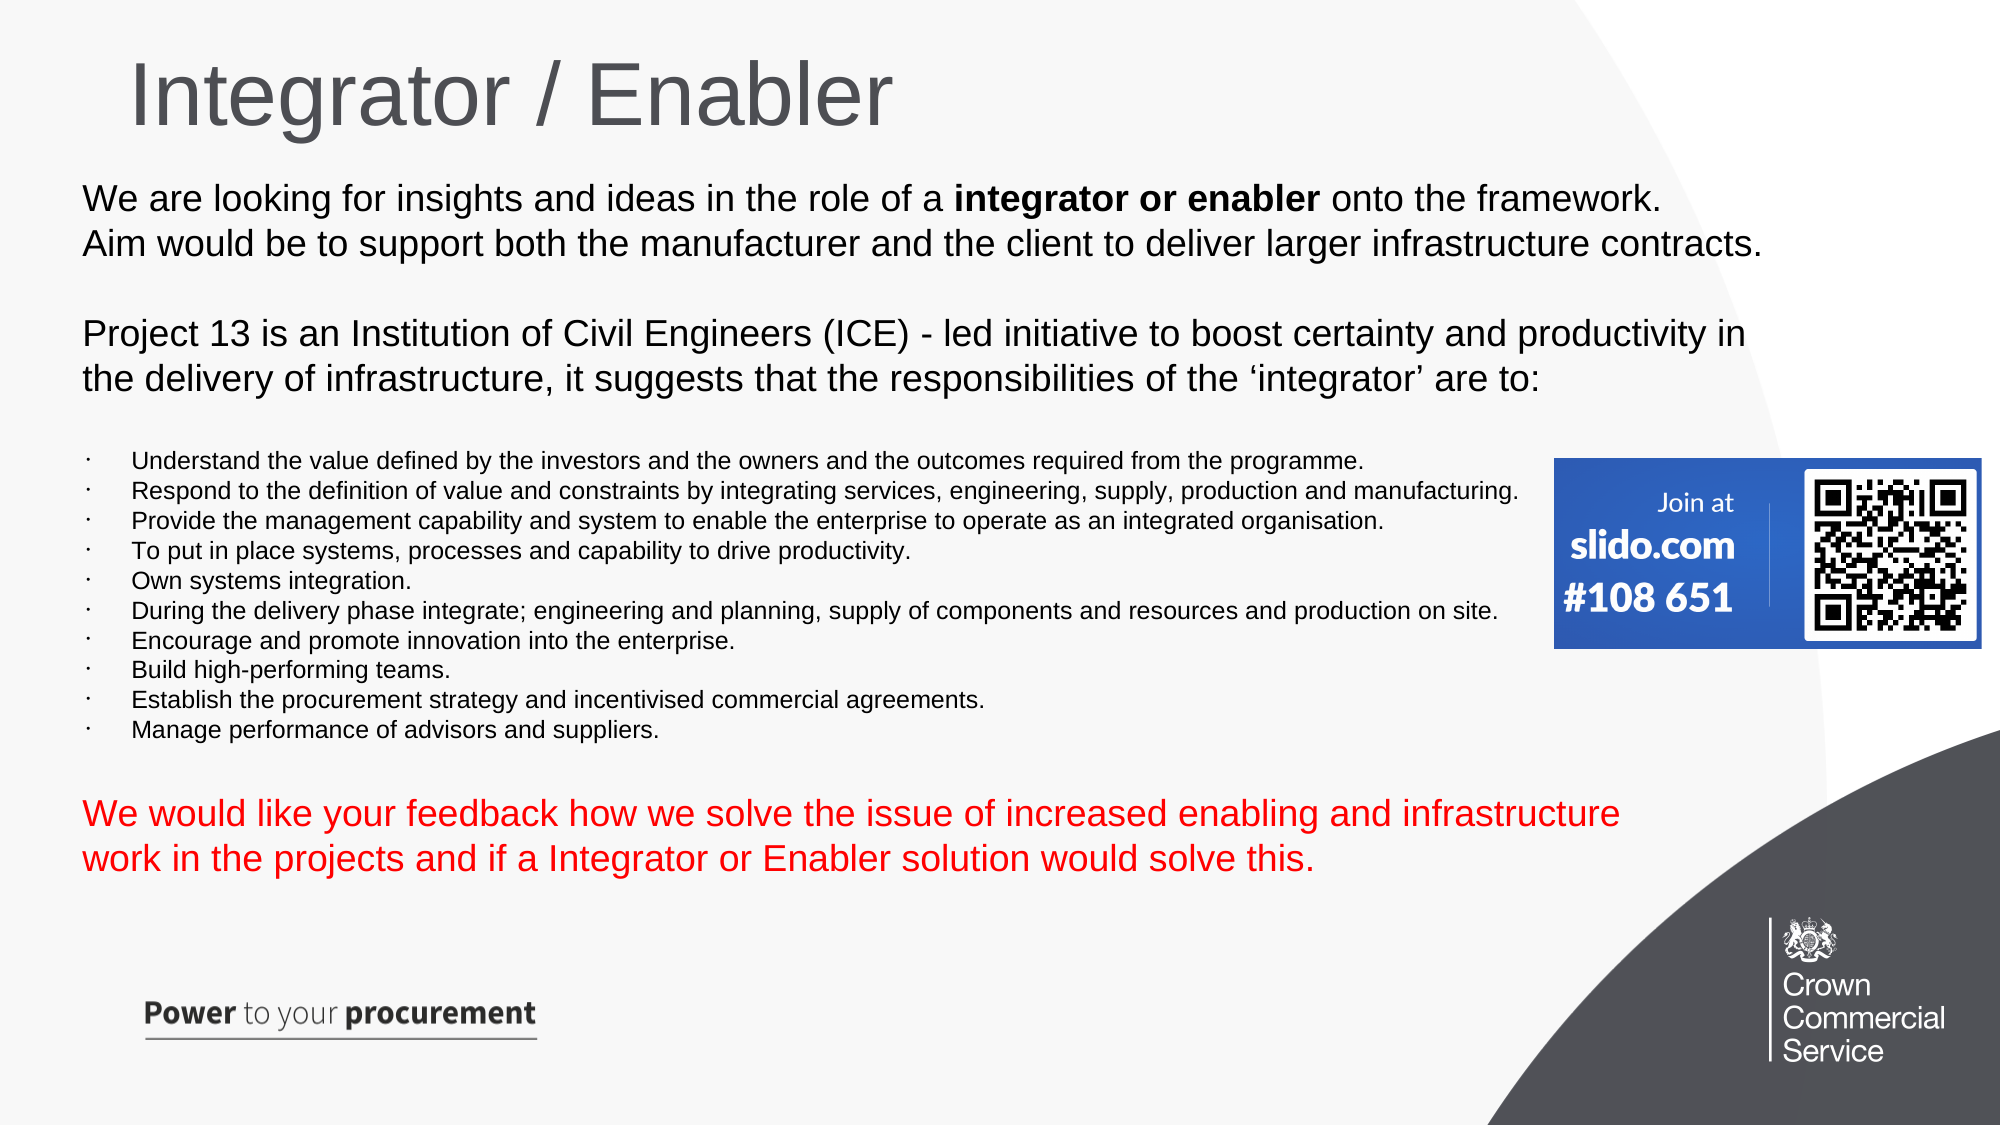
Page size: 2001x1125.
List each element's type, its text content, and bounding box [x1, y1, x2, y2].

picture [1554, 458, 1982, 649]
title Integrator / Enabler [128, 36, 1922, 175]
subtitle We are looking for insights and ideas in the role of a integrator or enabler onto the framework. Aim would be to support both the manufacturer and the client to deliver larger infrastructure contracts. Project 13 is an Institution of Civil Engineers (ICE) - led initiative to boost certainty and productivity in the delivery of infrastructure, it suggests that the responsibilities of the ‘integrator’ are to: Understand the value defined by the investors and the owners and the outcomes required from the programme. Respond to the definition of value and constraints by integrating services, engineering, supply, production and manufacturing. Provide the management capability and system to enable the enterprise to operate as an integrated organisation. To put in place systems, processes and capability to drive productivity. Own systems integration. During the delivery phase integrate; engineering and planning, supply of components and resources and production on site. Encourage and promote innovation into the enterprise. Build high-performing teams. Establish the procurement strategy and incentivised commercial agreements. Manage performance of advisors and suppliers. We would like your feedback how we solve the issue of increased enabling and infrastructure work in the projects and if a Integrator or Enabler solution would solve this. [82, 174, 1782, 980]
